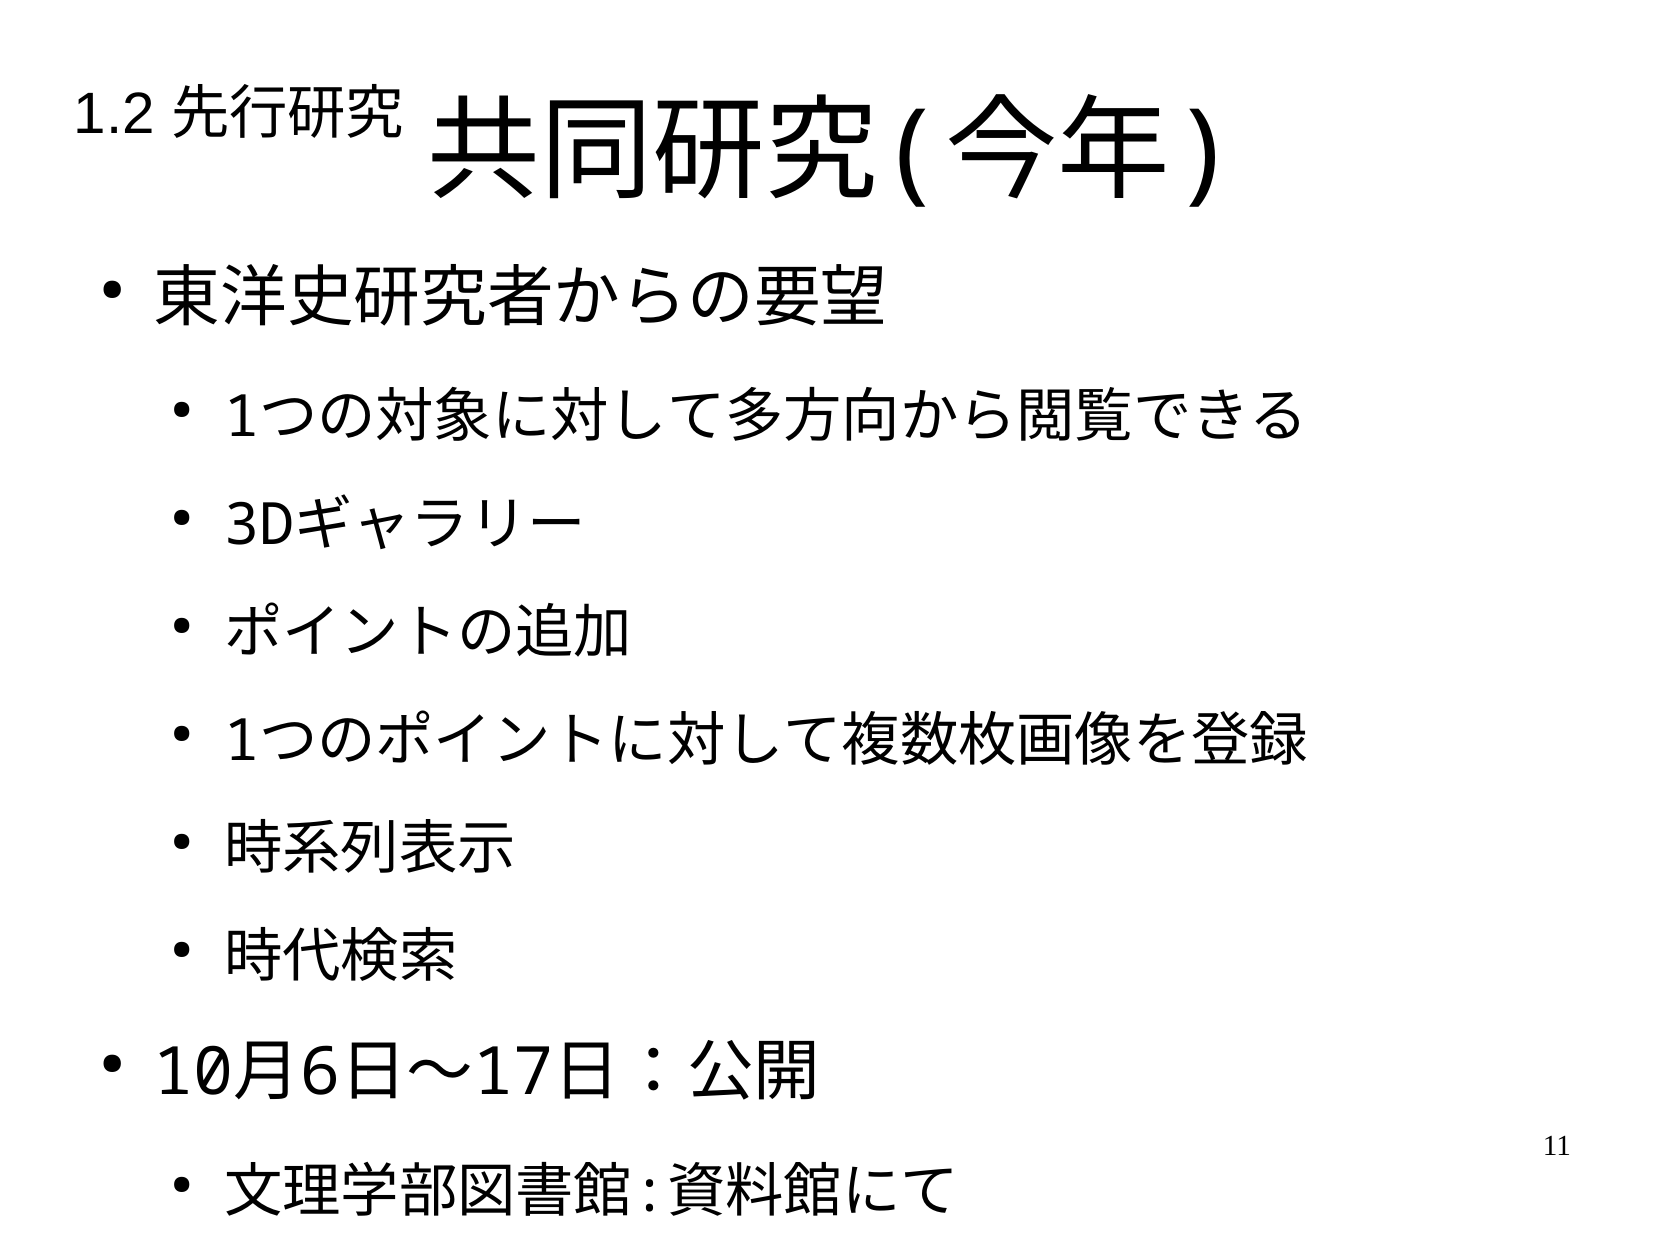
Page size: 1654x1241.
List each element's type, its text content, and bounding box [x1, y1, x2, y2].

text_box 1.2 先行研究 [59, 59, 443, 139]
list 東洋史研究者からの要望 1つの対象に対して多方向から閲覧できる 3Dギャラリー ポイントの追加 1つのポイントに対して複数枚画像を登録 時系列表示 時代検索 10月6日～17日：公開 文理学部図書館:資料館にて 展示会「写された満洲～デジタルアーカイブから甦るハルビン都市空間～」 [82, 242, 1571, 1126]
title 共同研究(今年) [88, 45, 1577, 238]
